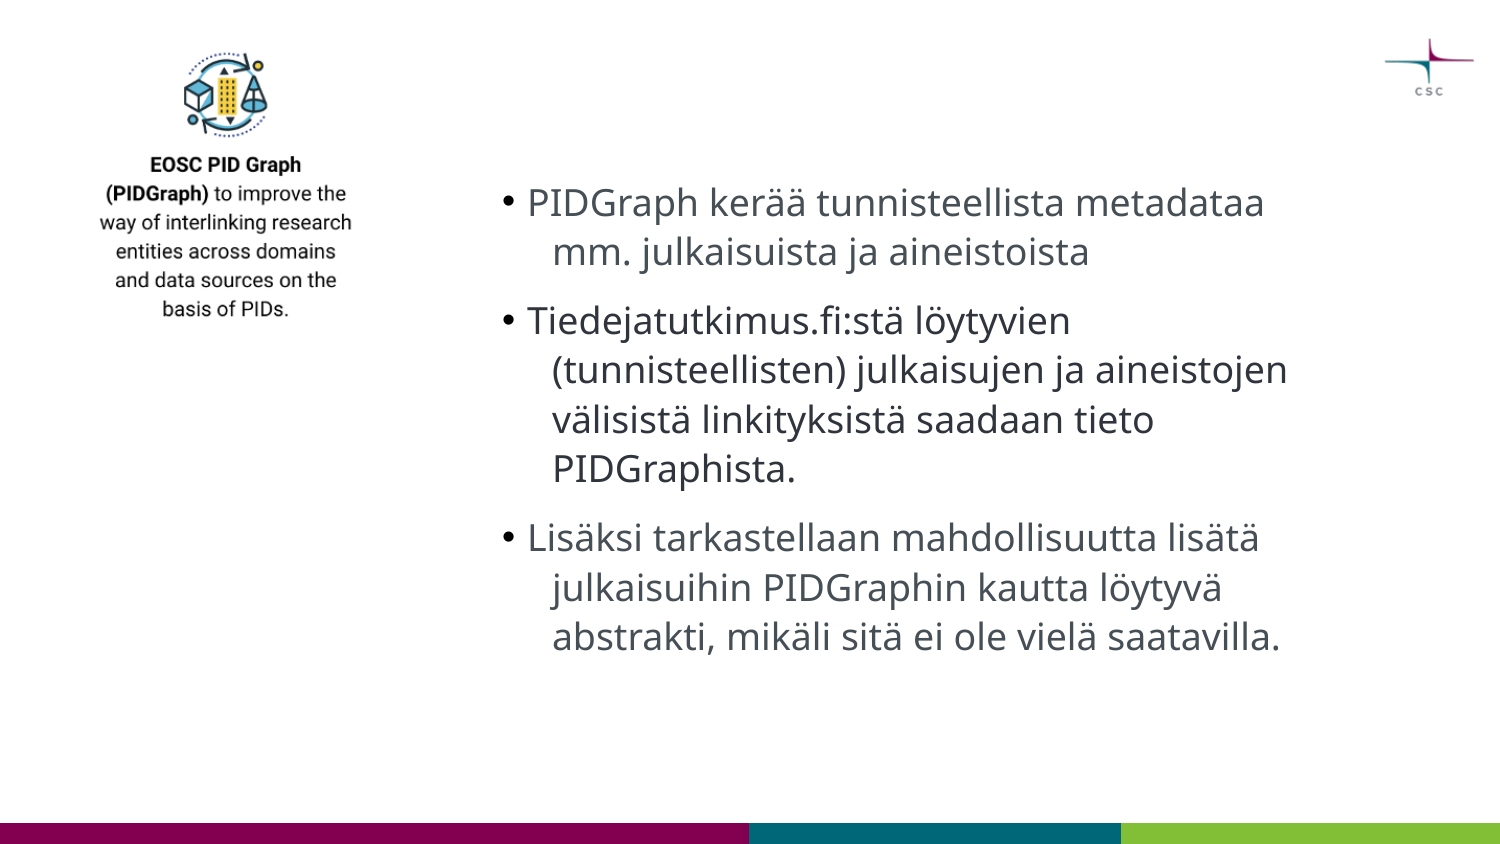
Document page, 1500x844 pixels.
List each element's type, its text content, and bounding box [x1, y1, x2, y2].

list PIDGraph kerää tunnisteellista metadataa mm. julkaisuista ja aineistoista Tiedejatutkimus.fi:stä löytyvien (tunnisteellisten) julkaisujen ja aineistojen välisistä linkityksistä saadaan tieto PIDGraphista. Lisäksi tarkastellaan mahdollisuutta lisätä julkaisuihin PIDGraphin kautta löytyvä abstrakti, mikäli sitä ei ole vielä saatavilla. [491, 168, 1351, 726]
picture [91, 39, 365, 355]
